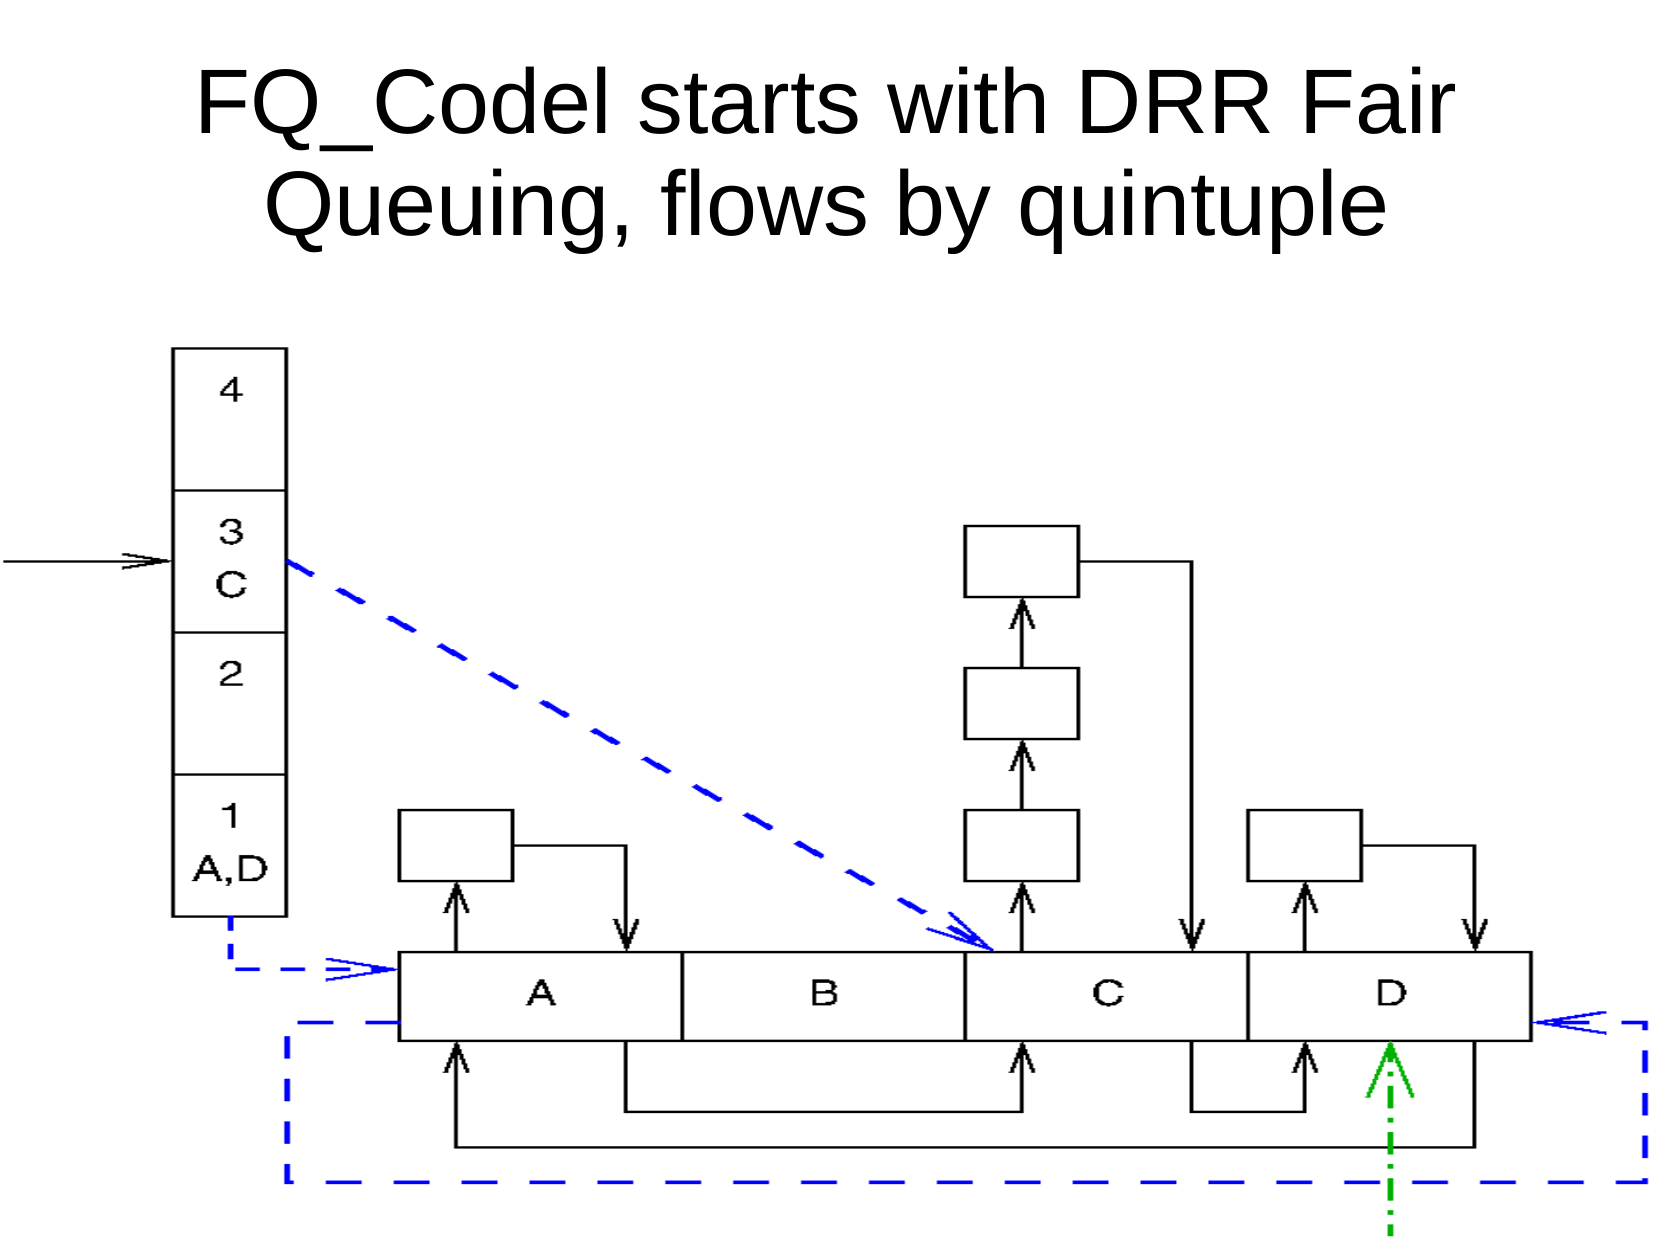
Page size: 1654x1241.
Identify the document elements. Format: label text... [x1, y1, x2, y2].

title FQ_Codel starts with DRR Fair Queuing, flows by quintuple [82, 49, 1571, 257]
picture [0, 345, 1654, 1241]
